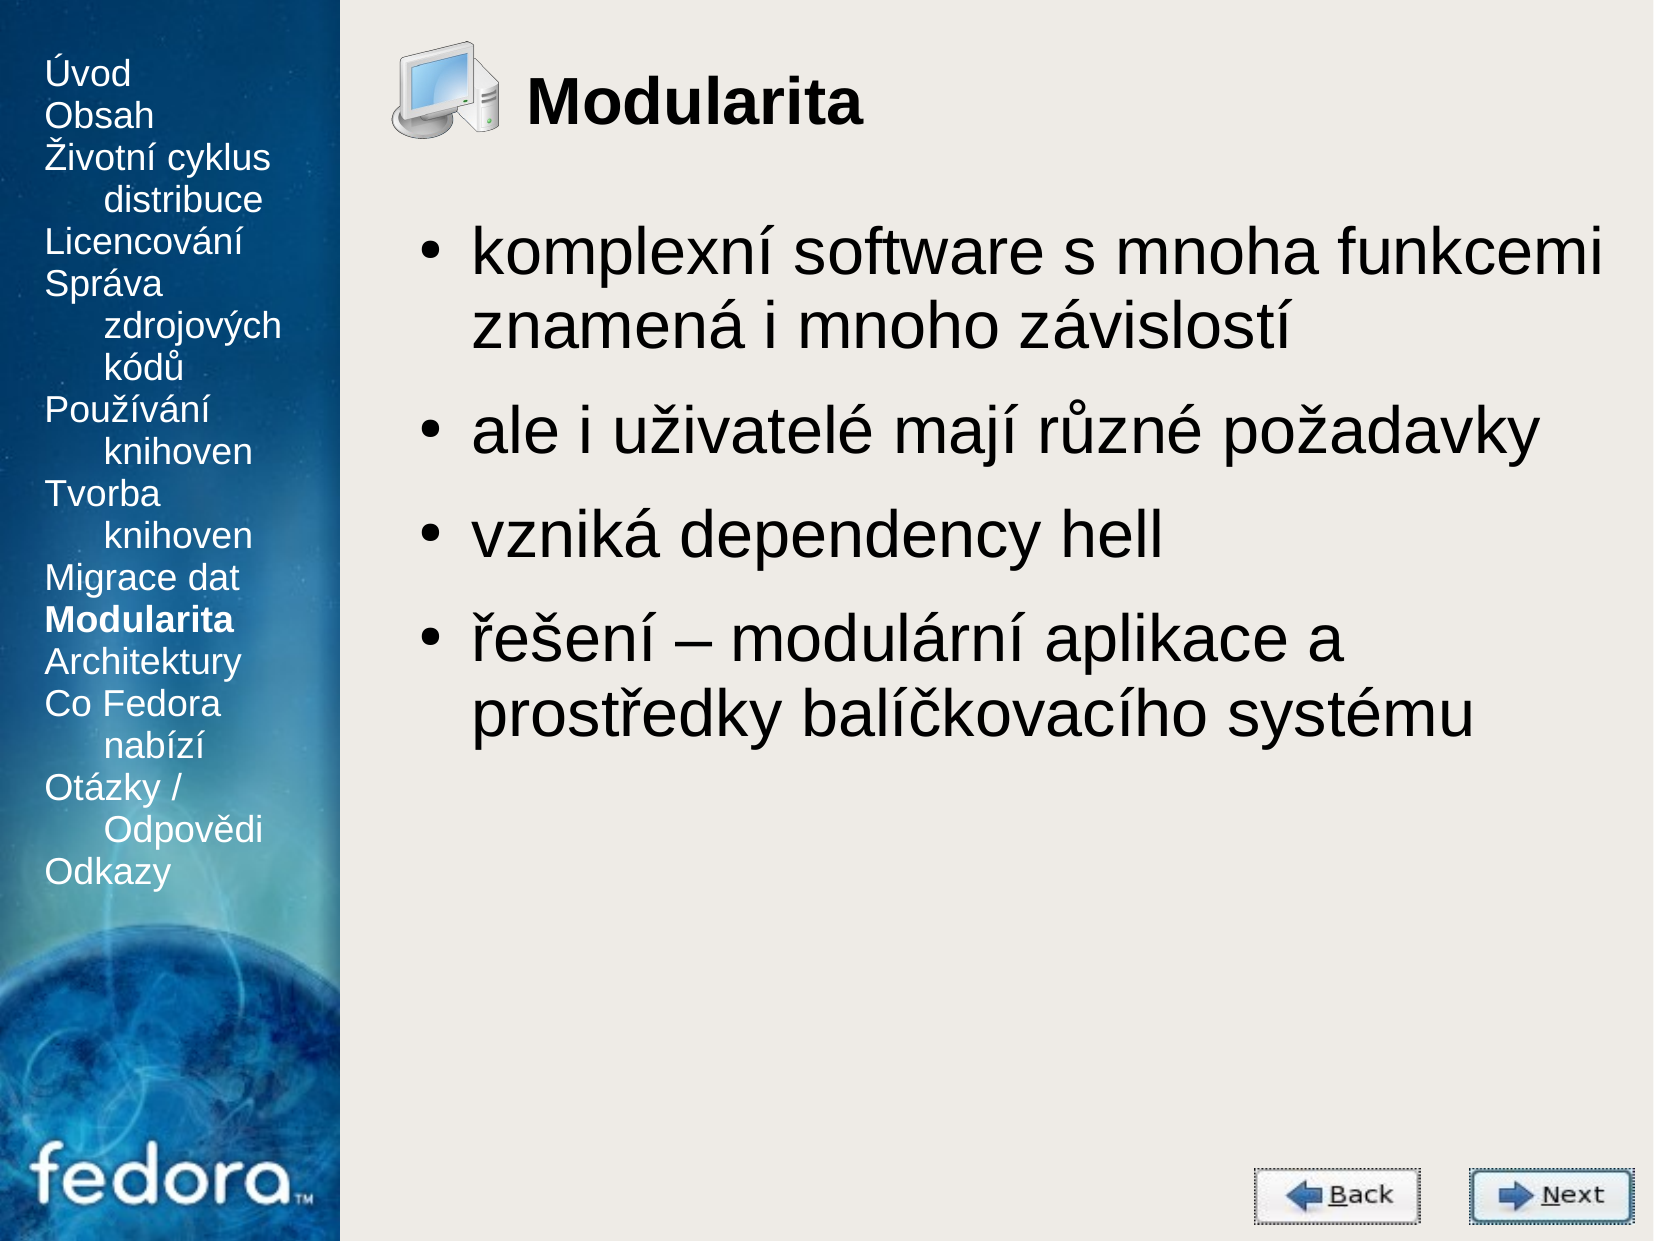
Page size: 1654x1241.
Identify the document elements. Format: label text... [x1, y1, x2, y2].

list komplexní software s mnoha funkcemi znamená i mnoho závislostí ale i uživatelé mají různé požadavky vzniká dependency hell řešení – modulární aplikace a prostředky balíčkovacího systému [400, 213, 1617, 1018]
text_box Modularita [511, 56, 1571, 147]
text_box Úvod Obsah Životní cyklus distribuce Licencování Správa zdrojových kódů Používání knihoven Tvorba knihoven Migrace dat Modularita Architektury Co Fedora nabízí Otázky / Odpovědi Odkazy [29, 45, 327, 901]
picture [0, 0, 1654, 1241]
